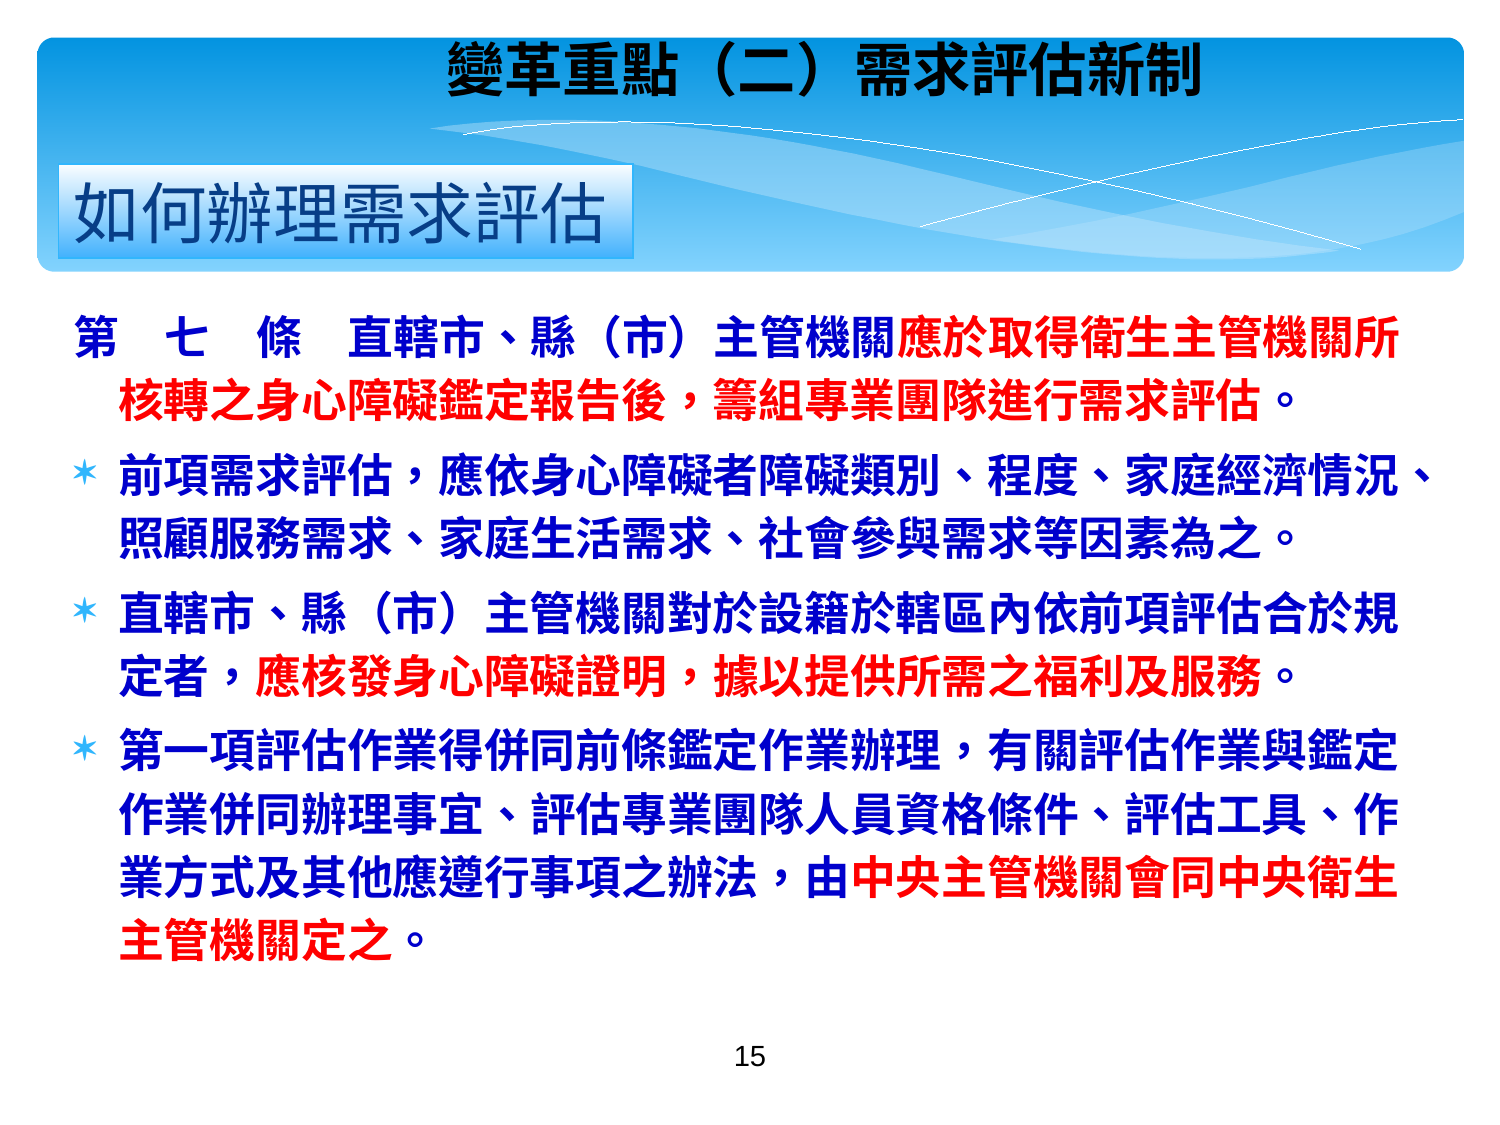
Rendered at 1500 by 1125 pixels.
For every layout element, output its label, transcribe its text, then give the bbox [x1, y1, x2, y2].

title 變革重點（二）需求評估新制 [150, 0, 1500, 128]
text_box <編號> [654, 1040, 846, 1086]
text_box 如何辦理需求評估 [58, 164, 633, 258]
list 第 七 條 直轄市、縣（市）主管機關應於取得衛生主管機關所核轉之身心障礙鑑定報告後，籌組專業團隊進行需求評估。 前項需求評估，應依身心障礙者障礙類別、程度、家庭經濟情況、照顧服務需求、家庭生活需求、社會參與需求等因素為之。 直轄市、縣（市）主管機關對於設籍於轄區內依前項評估合於規定者，應核發身心障礙證明，據以提供所需之福利及服務。 第一項評估作業得併同前條鑑定作業辦理，有關評估作業與鑑定作業併同辦理事宜、評估專業團隊人員資格條件、評估工具、作業方式及其他應遵行事項之辦法，由中央主管機關會同中央衛生主管機關定之。 [58, 292, 1424, 1040]
